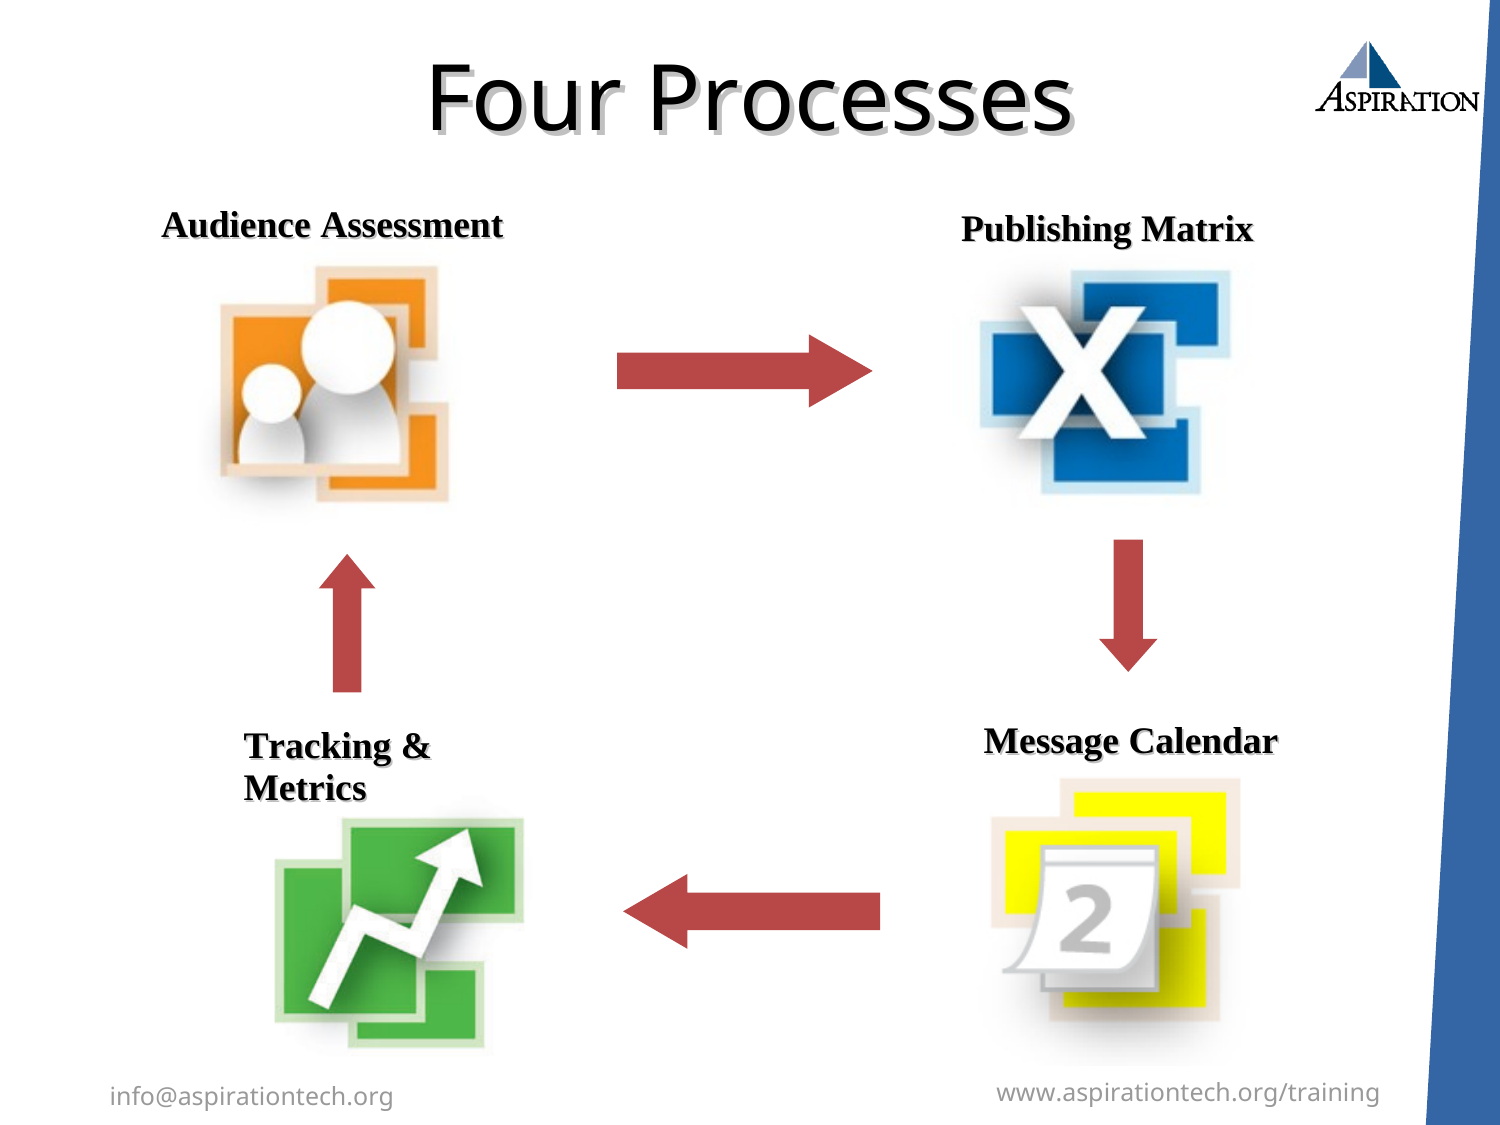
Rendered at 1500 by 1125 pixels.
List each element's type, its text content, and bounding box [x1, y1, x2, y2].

picture [183, 247, 487, 536]
text_box [623, 873, 881, 949]
title Four Processes [74, 23, 1425, 164]
text_box [1098, 539, 1158, 672]
text_box [617, 334, 873, 408]
text_box Audience Assessment [146, 194, 545, 247]
text_box Message Calendar [968, 709, 1305, 762]
text_box [318, 553, 376, 693]
picture [1425, 41, 1480, 120]
text_box Tracking & Metrics [228, 715, 571, 768]
text_box Publishing Matrix [946, 197, 1274, 250]
picture [949, 774, 1266, 1066]
picture [254, 785, 544, 1076]
picture [952, 250, 1255, 530]
